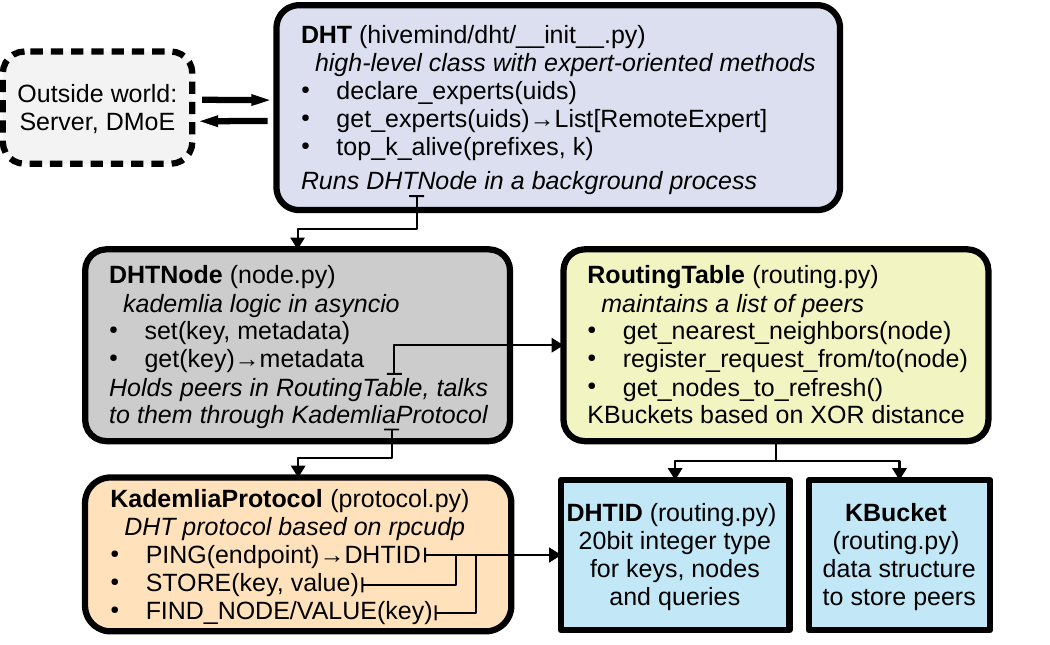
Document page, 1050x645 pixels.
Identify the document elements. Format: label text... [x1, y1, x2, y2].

text_box Outside world: Server, DMoE [2, 51, 193, 164]
text_box KBucket (routing.py) data structure to store peers [808, 480, 991, 631]
text_box KademliaProtocol (protocol.py) DHT protocol based on rpcudp PING(endpoint)→DHTID STORE(key, value) FIND_NODE/VALUE(key) [85, 477, 512, 632]
text_box DHTNode (node.py) kademlia logic in asyncio set(key, metadata) get(key)→metadata Holds peers in RoutingTable, talks to them through KademliaProtocol [85, 249, 511, 442]
text_box DHTID (routing.py) 20bit integer type for keys, nodes and queries [560, 480, 790, 631]
text_box DHT (hivemind/dht/__init__.py) high-level class with expert-oriented methods declare_experts(uids) get_experts(uids)→List[RemoteExpert] top_k_alive(prefixes, k) Runs DHTNode in a background process [276, 5, 841, 211]
text_box RoutingTable (routing.py) maintains a list of peers get_nearest_neighbors(node) register_request_from/to(node) get_nodes_to_refresh() KBuckets based on XOR distance [563, 249, 989, 442]
